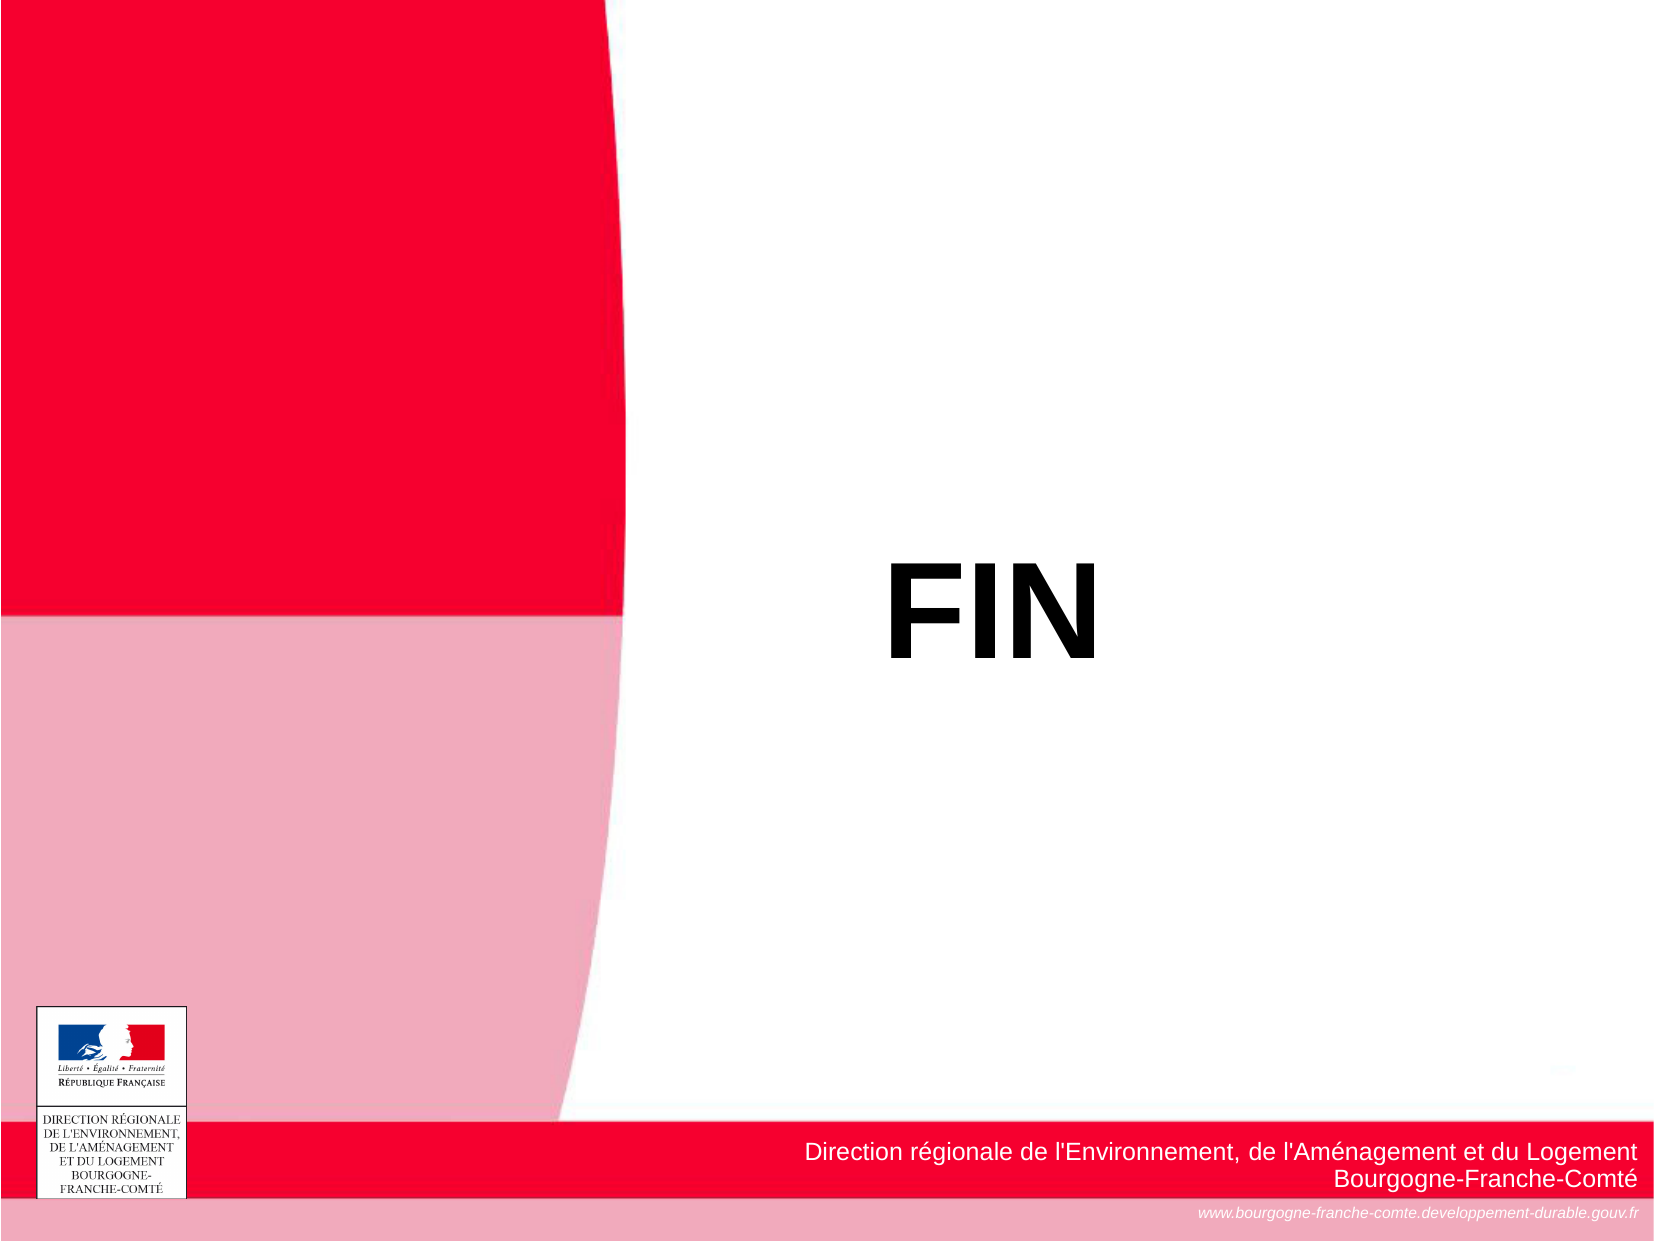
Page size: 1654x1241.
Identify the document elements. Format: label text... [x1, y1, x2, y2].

picture [1, 0, 1654, 1241]
text_box FIN [867, 526, 1120, 696]
